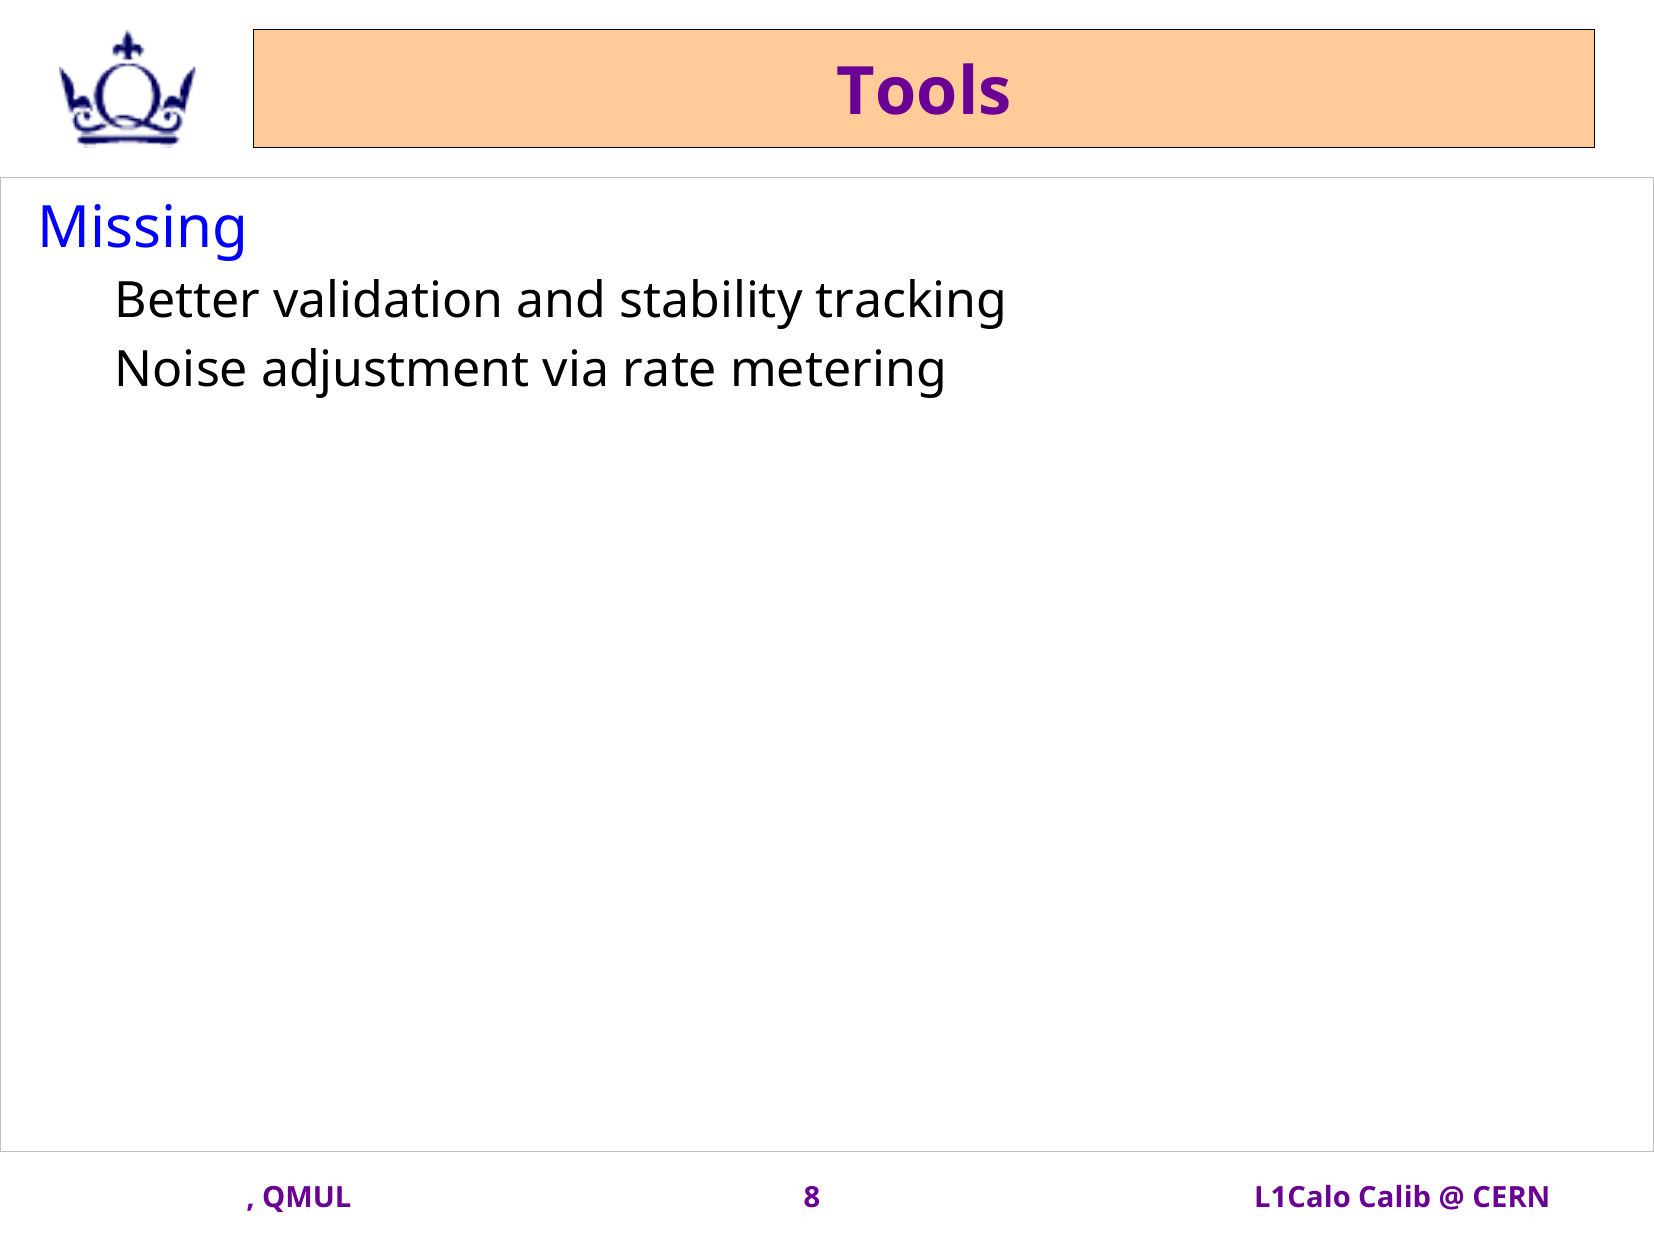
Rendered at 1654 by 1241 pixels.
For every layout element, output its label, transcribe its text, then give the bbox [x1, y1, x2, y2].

title Tools [253, 29, 1595, 148]
picture [59, 29, 200, 148]
list Missing Better validation and stability tracking Noise adjustment via rate metering [20, 185, 1632, 1152]
